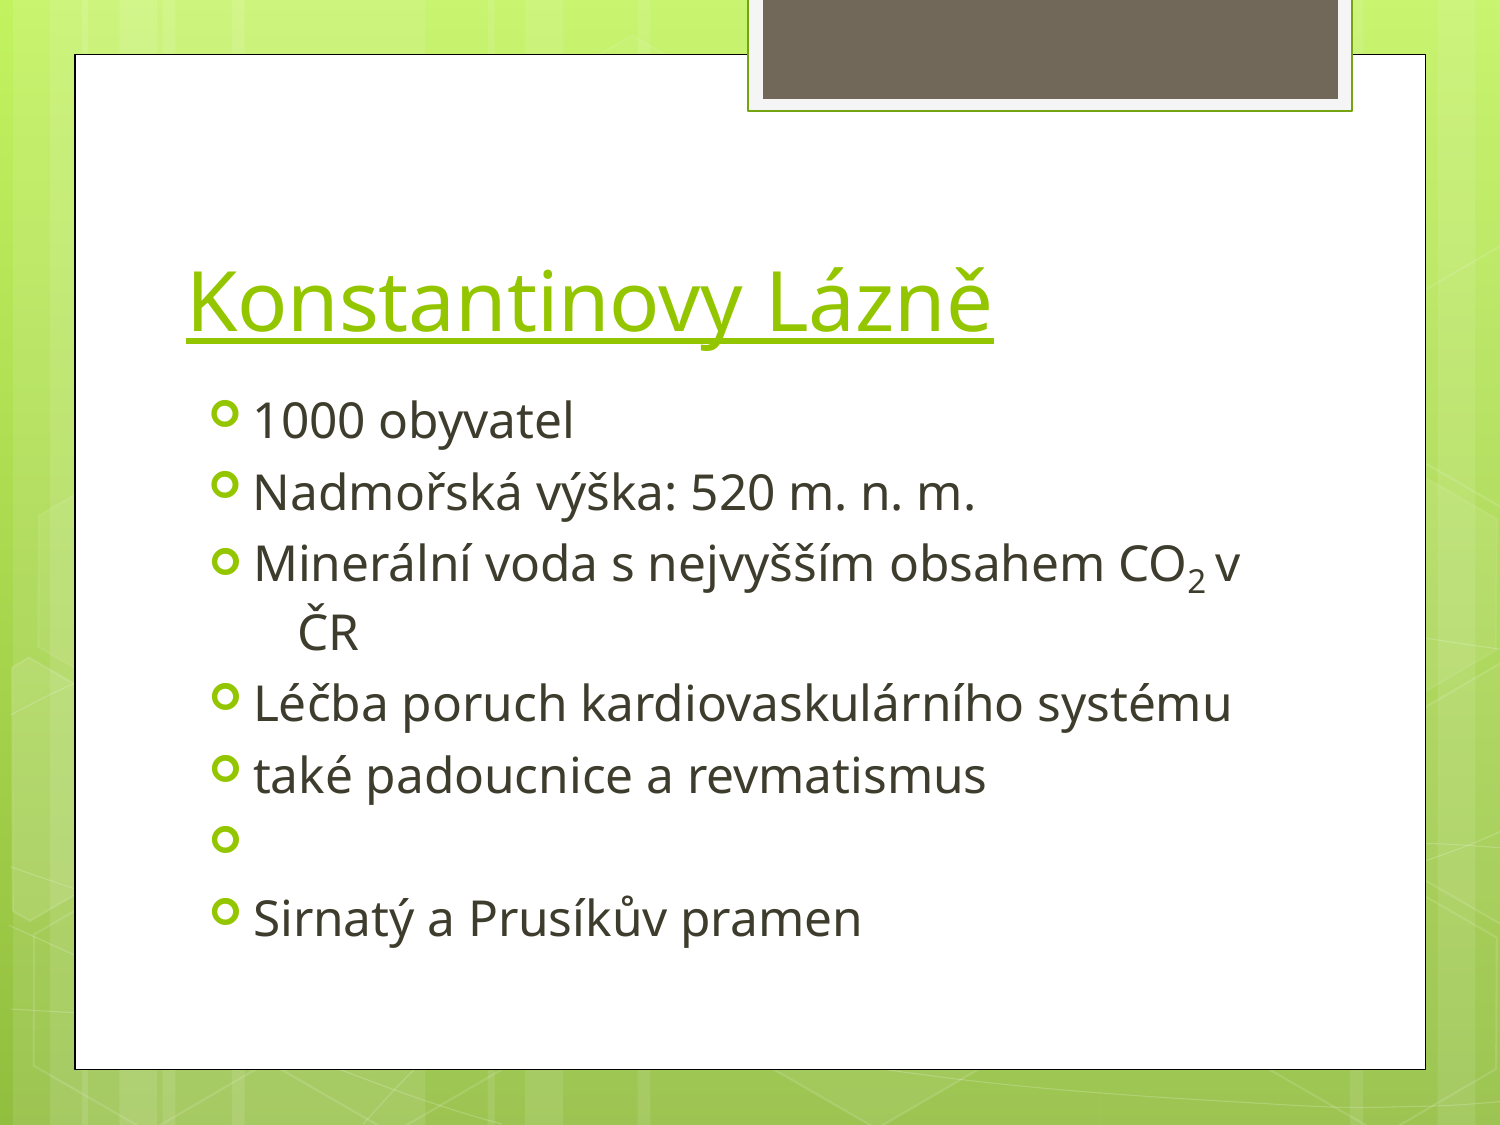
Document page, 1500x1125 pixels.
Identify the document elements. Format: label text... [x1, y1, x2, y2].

title Konstantinovy Lázně [171, 168, 1324, 356]
list 1000 obyvatel Nadmořská výška: 520 m. n. m. Minerální voda s nejvyšším obsahem CO2 v ČR Léčba poruch kardiovaskulárního systému také padoucnice a revmatismus Sirnatý a Prusíkův pramen [171, 381, 1283, 957]
